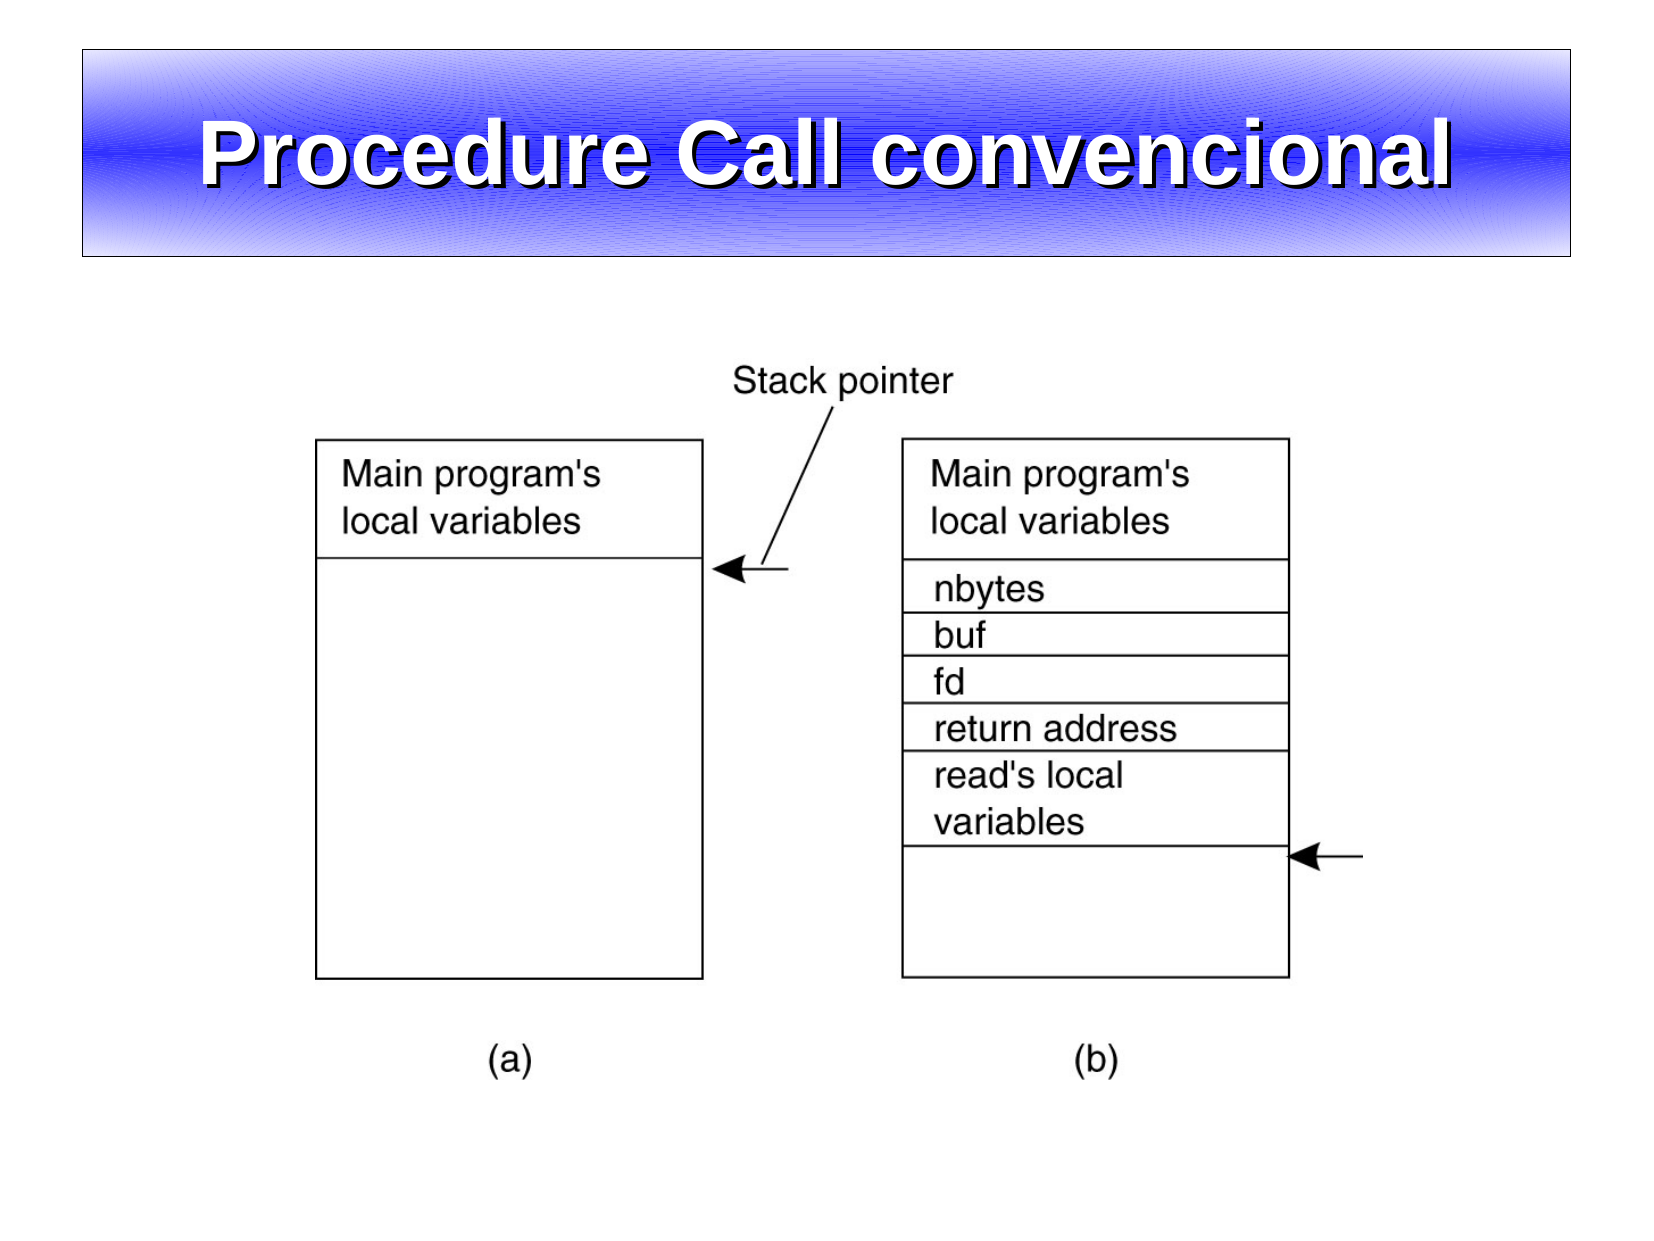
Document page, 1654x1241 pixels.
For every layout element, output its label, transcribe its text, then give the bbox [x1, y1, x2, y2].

title Procedure Call convencional [82, 49, 1571, 257]
picture [315, 358, 1363, 1081]
